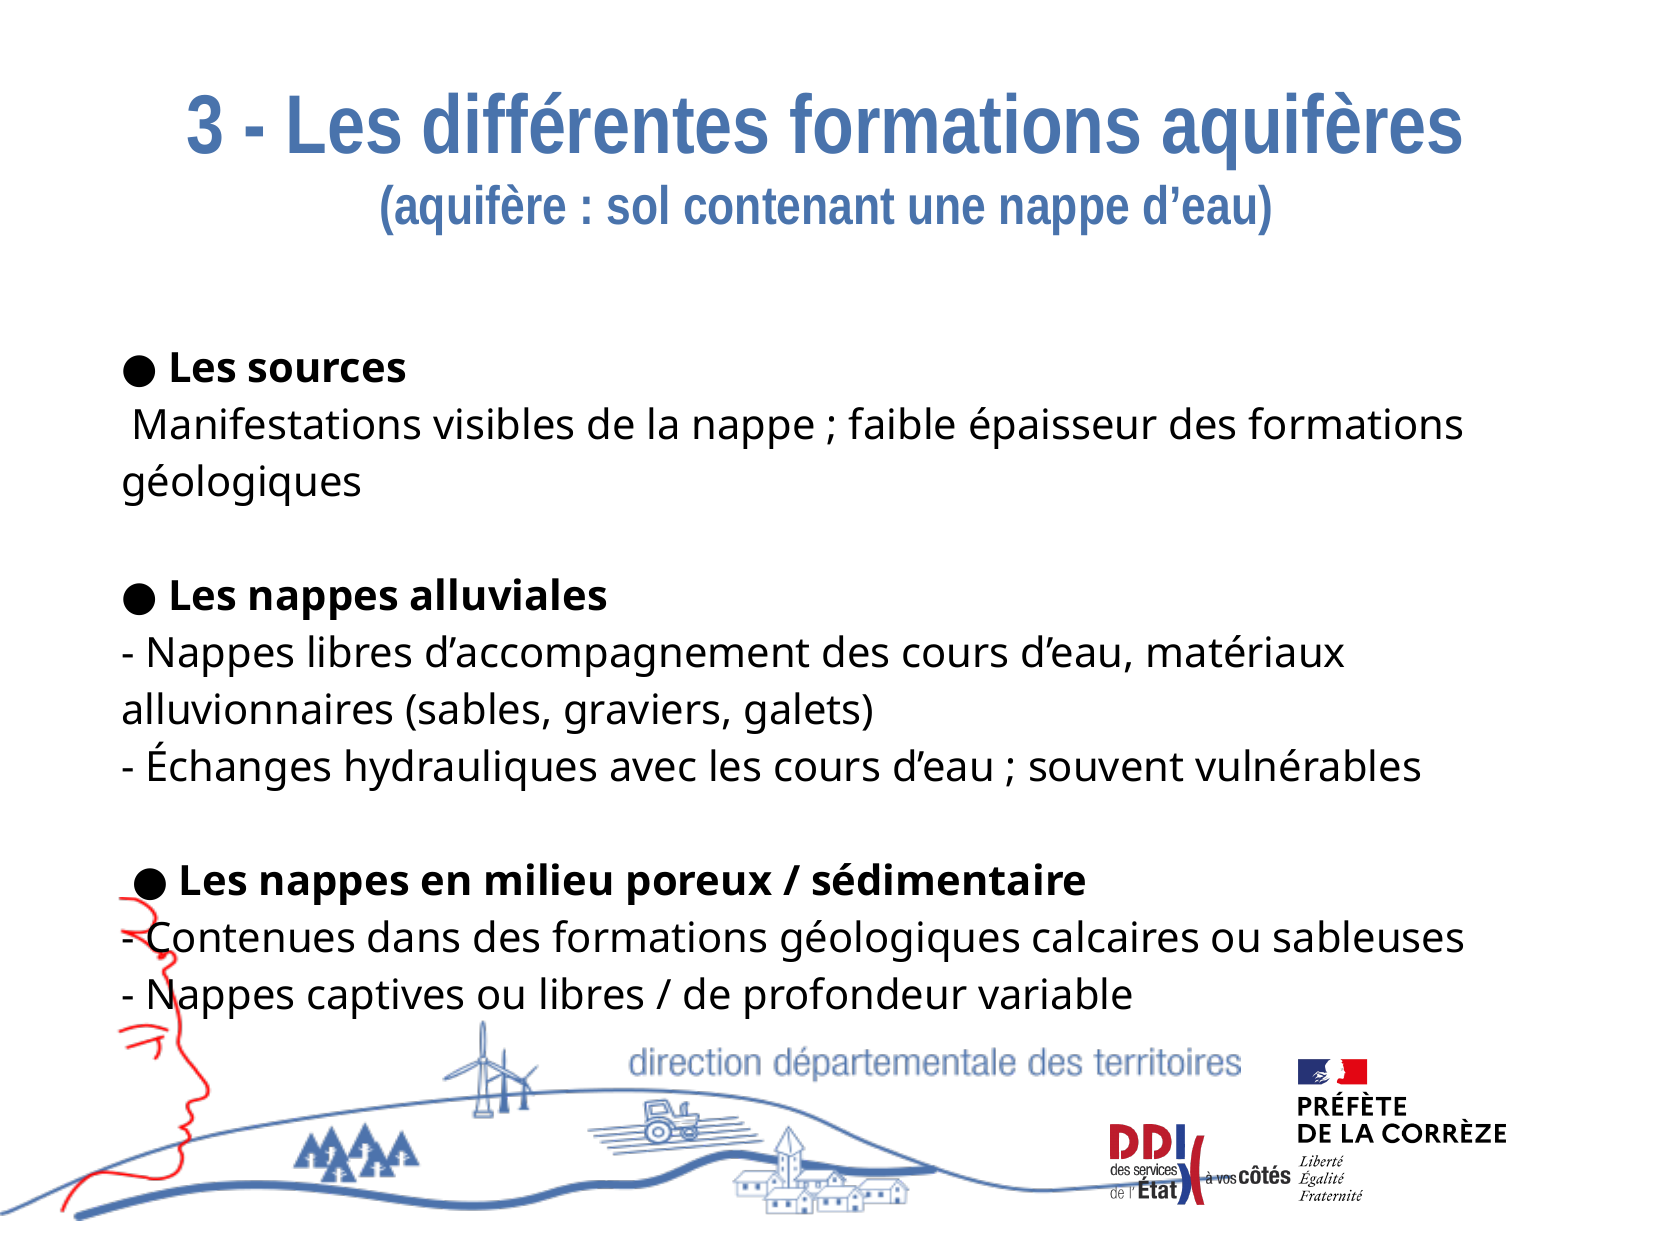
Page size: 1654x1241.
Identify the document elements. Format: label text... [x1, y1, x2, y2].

picture [1298, 1090, 1506, 1201]
text_box ● Les sources Manifestations visibles de la nappe ; faible épaisseur des formations géologiques ● Les nappes alluviales - Nappes libres d’accompagnement des cours d’eau, matériaux alluvionnaires (sables, graviers, galets) - Échanges hydrauliques avec les cours d’eau ; souvent vulnérables ● Les nappes en milieu poreux / sédimentaire - Contenues dans des formations géologiques calcaires ou sableuses - Nappes captives ou libres / de profondeur variable [106, 330, 1536, 1090]
title 3 - Les différentes formations aquifères (aquifère : sol contenant une nappe d’eau) [82, 49, 1571, 257]
picture [0, 897, 1291, 1221]
